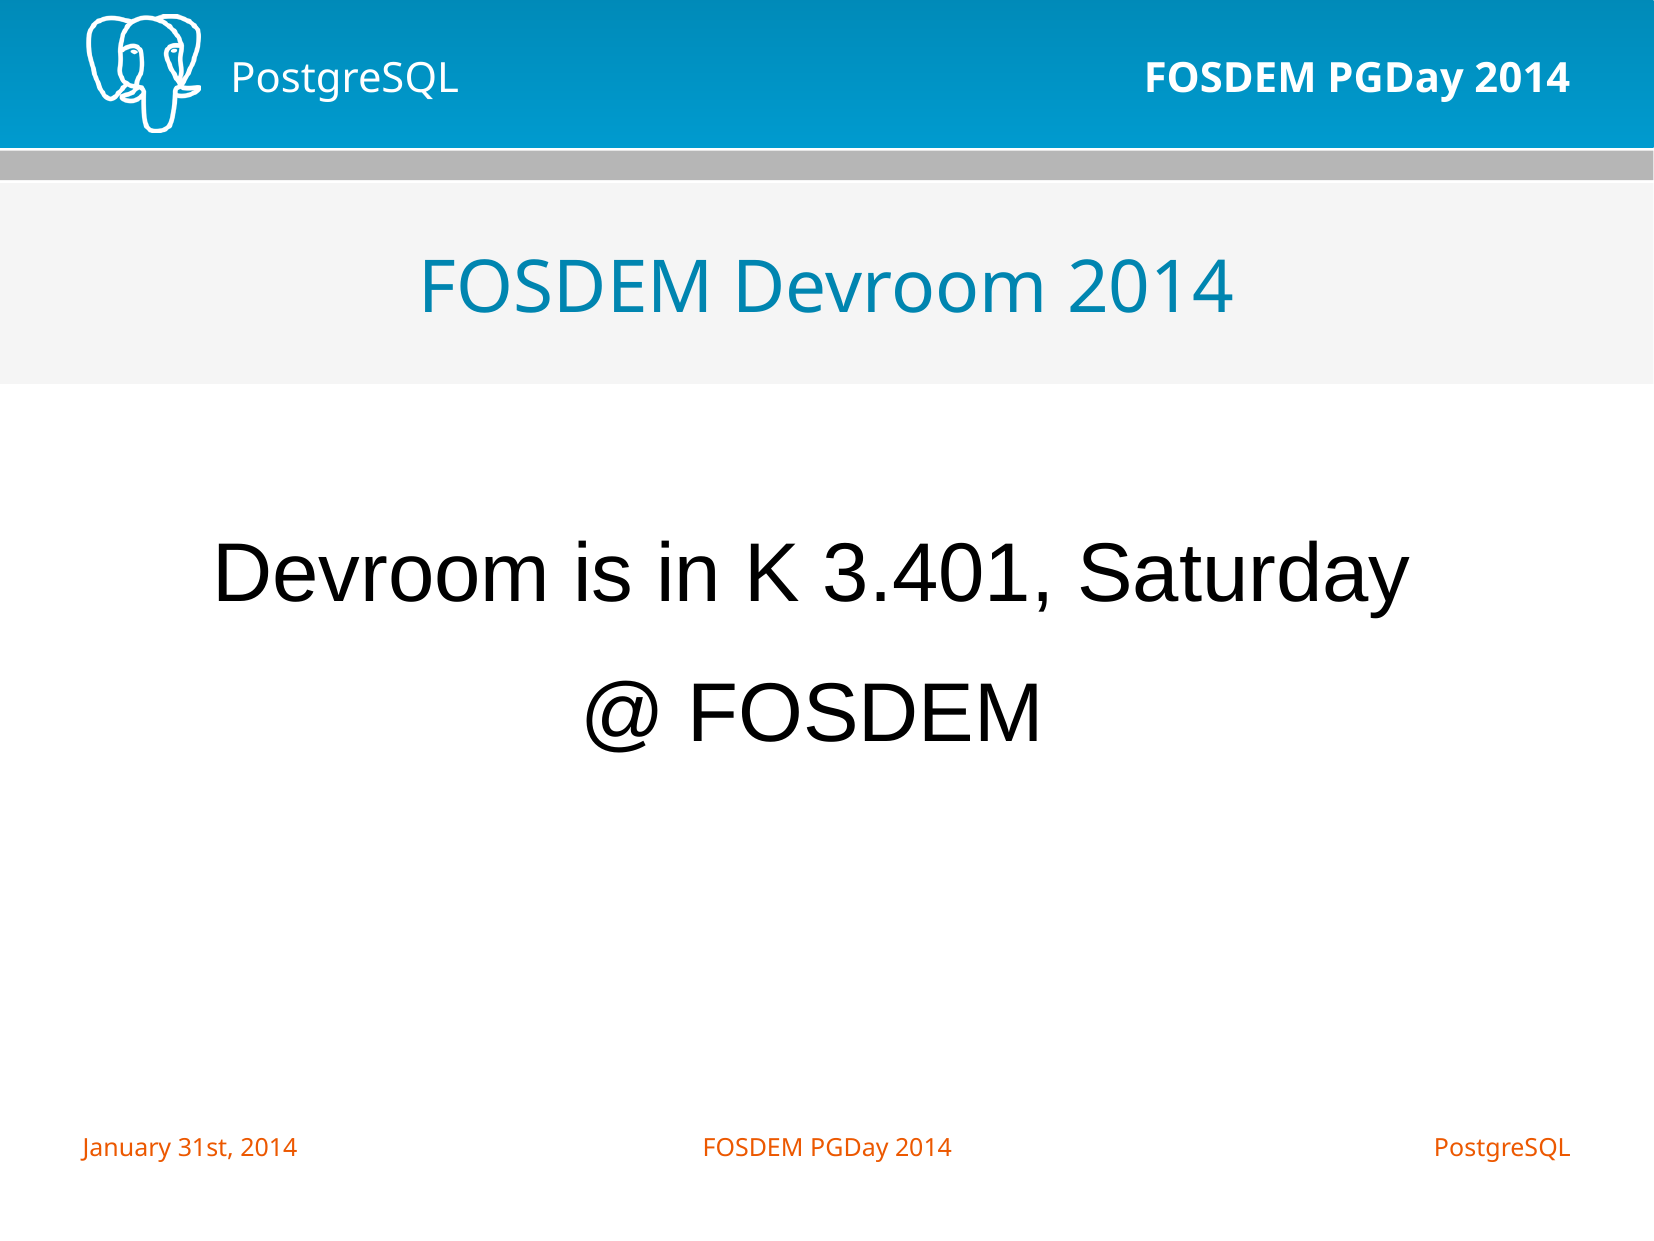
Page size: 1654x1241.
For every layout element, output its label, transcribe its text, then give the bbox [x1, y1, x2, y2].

title FOSDEM Devroom 2014 [82, 208, 1571, 362]
picture [87, 15, 200, 132]
text_box Devroom is in K 3.401, Saturday @ FOSDEM [88, 472, 1536, 720]
